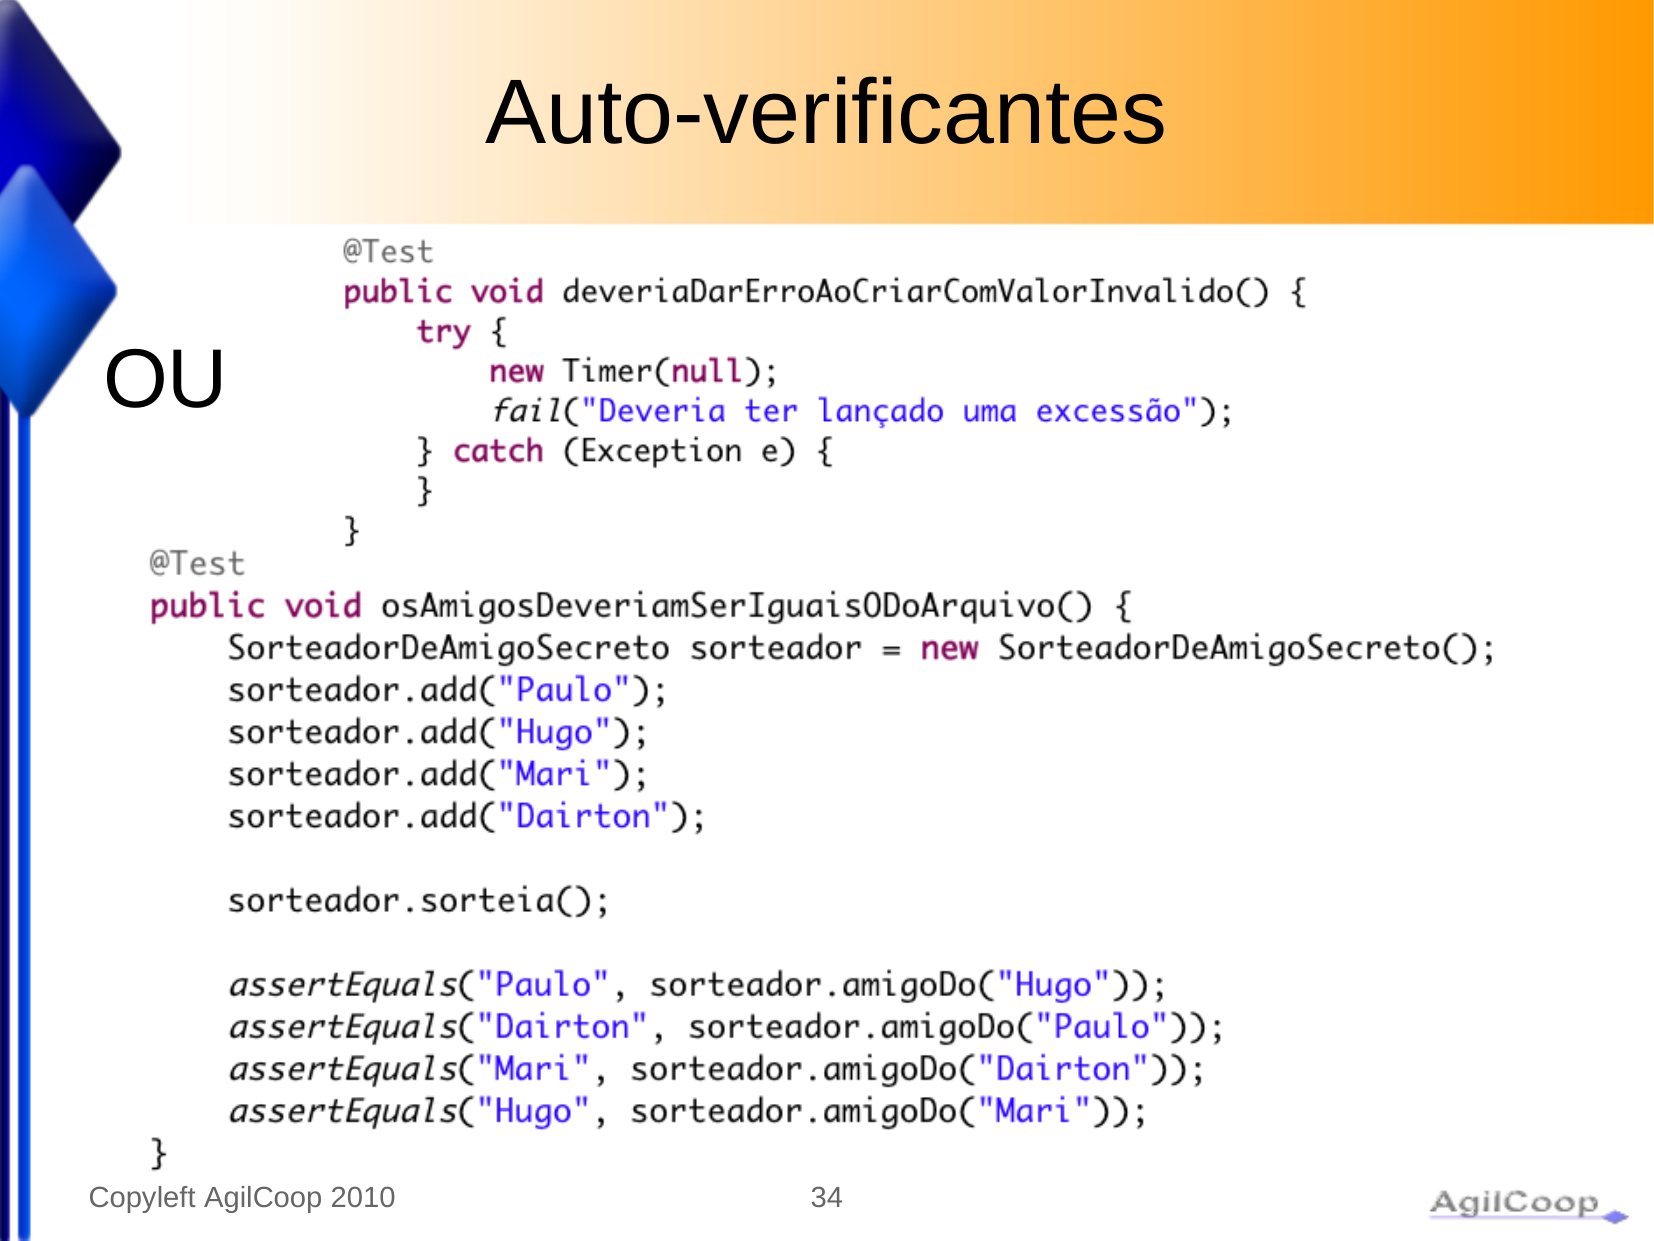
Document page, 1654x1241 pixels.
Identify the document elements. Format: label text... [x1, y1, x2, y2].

picture [0, 0, 1654, 1241]
text_box OU [88, 324, 266, 436]
title Auto-verificantes [82, 8, 1571, 216]
